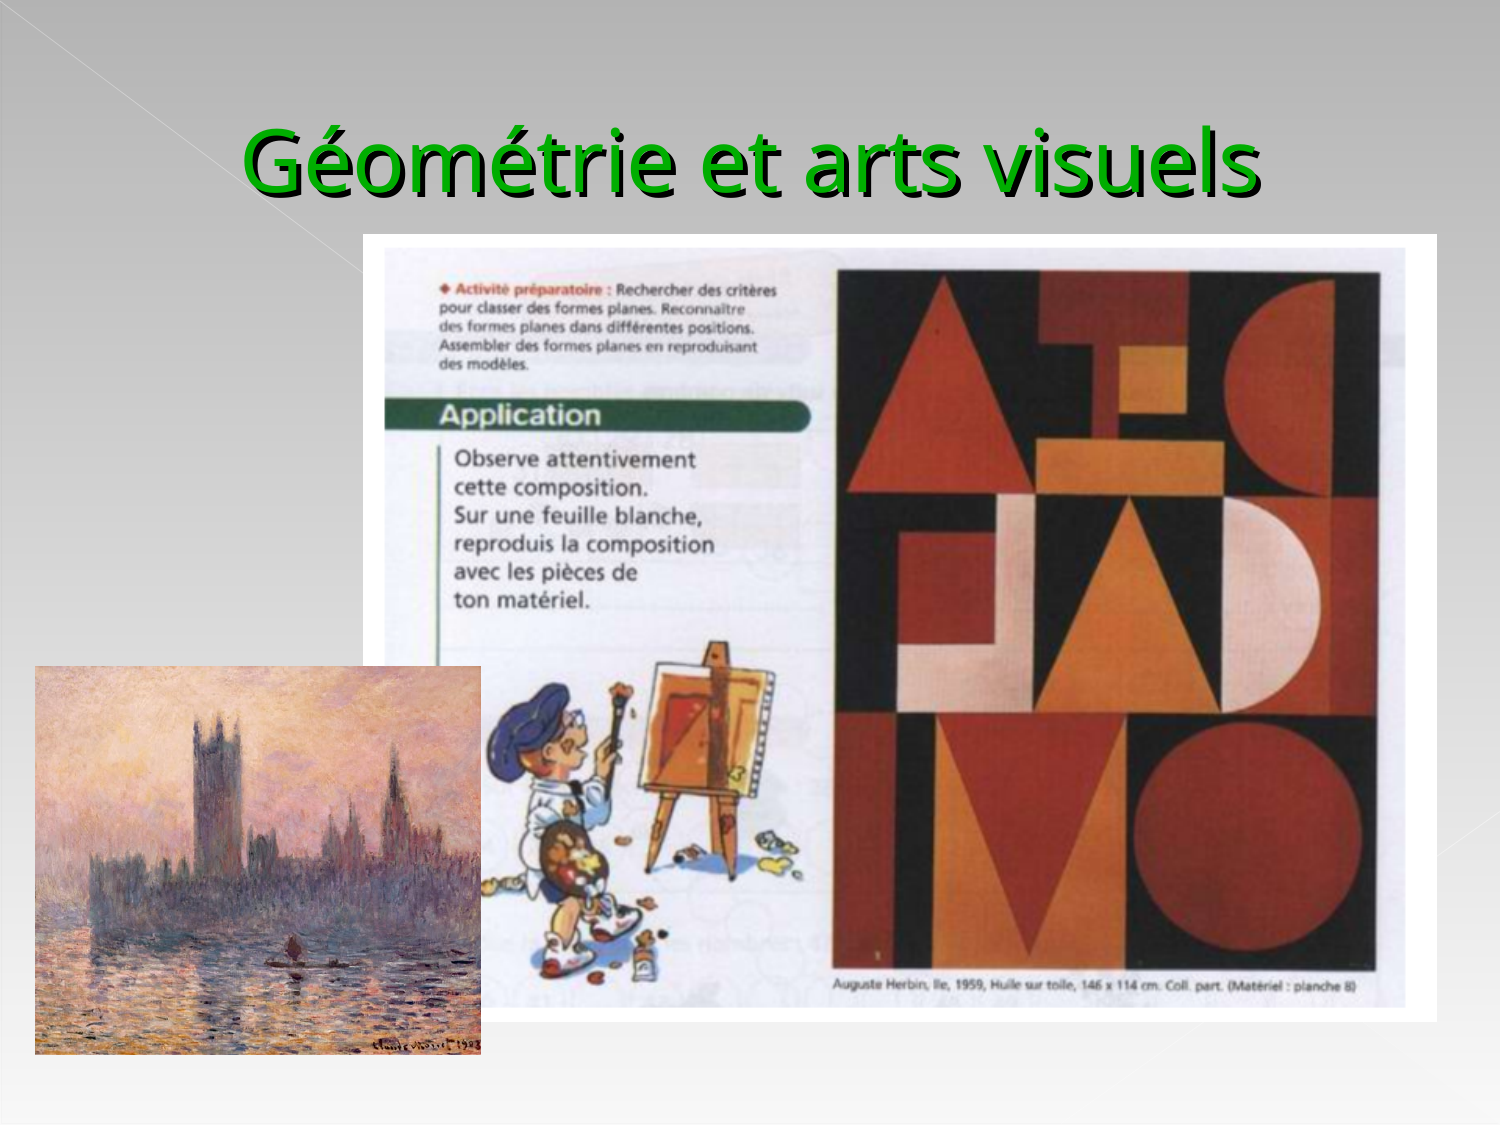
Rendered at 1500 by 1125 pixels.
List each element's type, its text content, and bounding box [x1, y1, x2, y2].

picture [35, 234, 1437, 1055]
title Géométrie et arts visuels [75, 51, 1426, 267]
